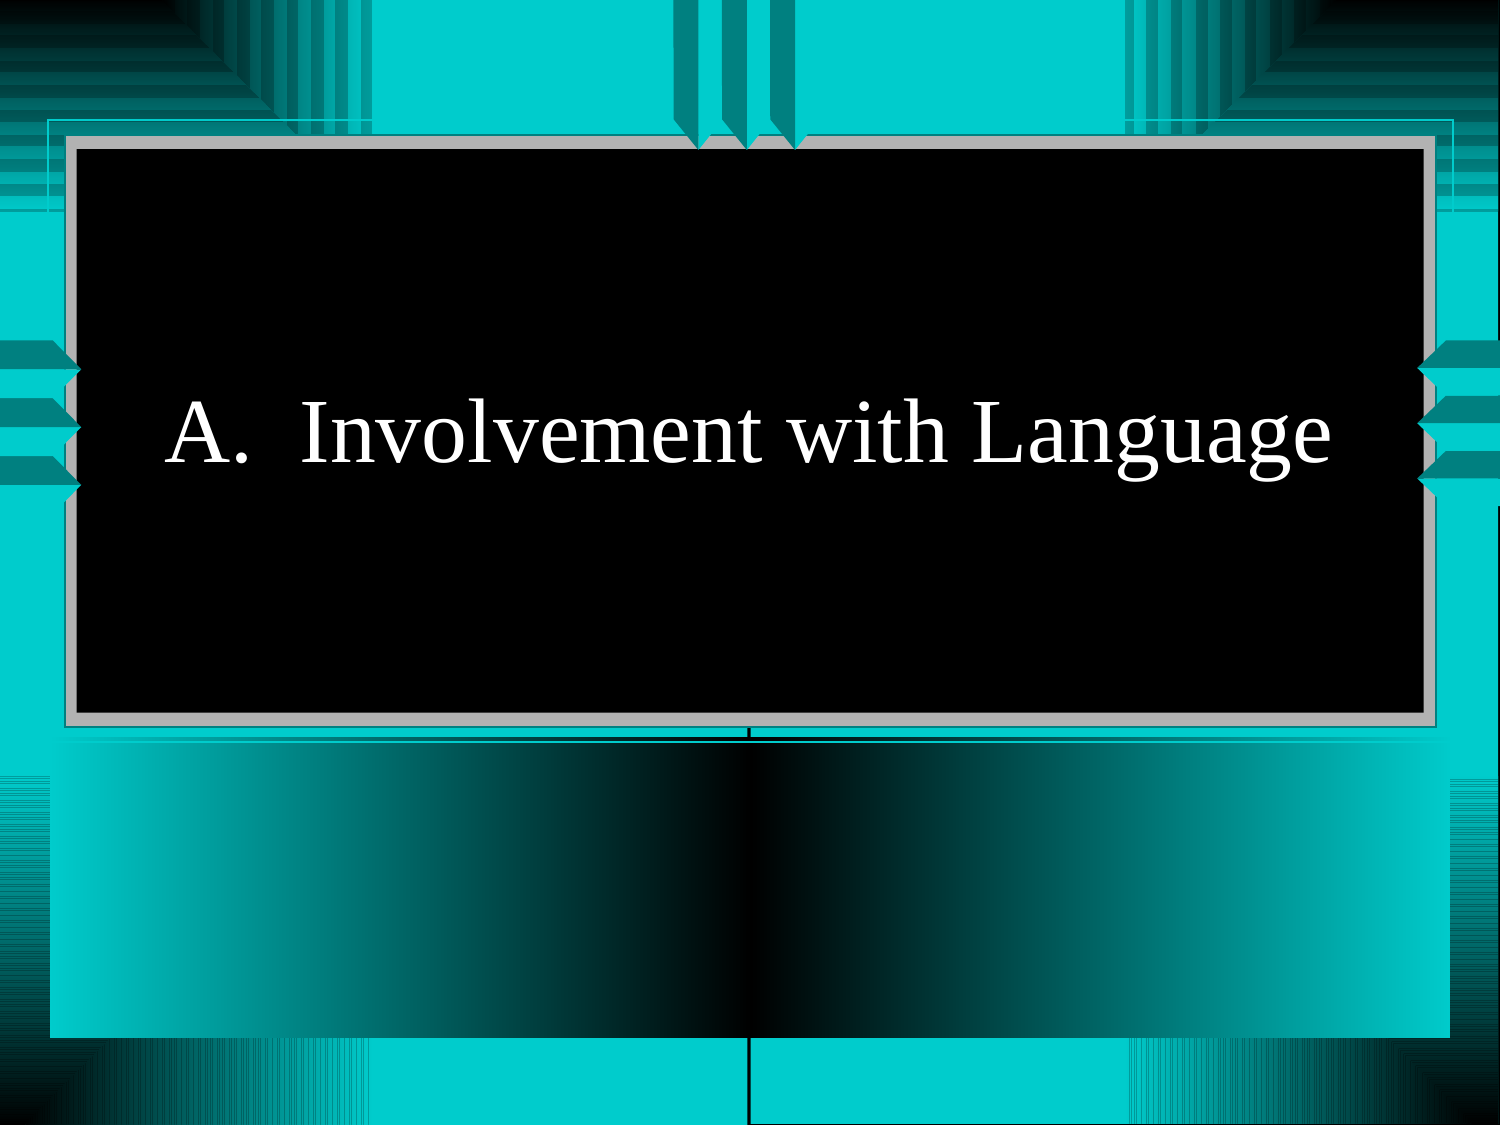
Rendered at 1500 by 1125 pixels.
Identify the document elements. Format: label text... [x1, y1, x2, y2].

title A. Involvement with Language [112, 337, 1388, 526]
